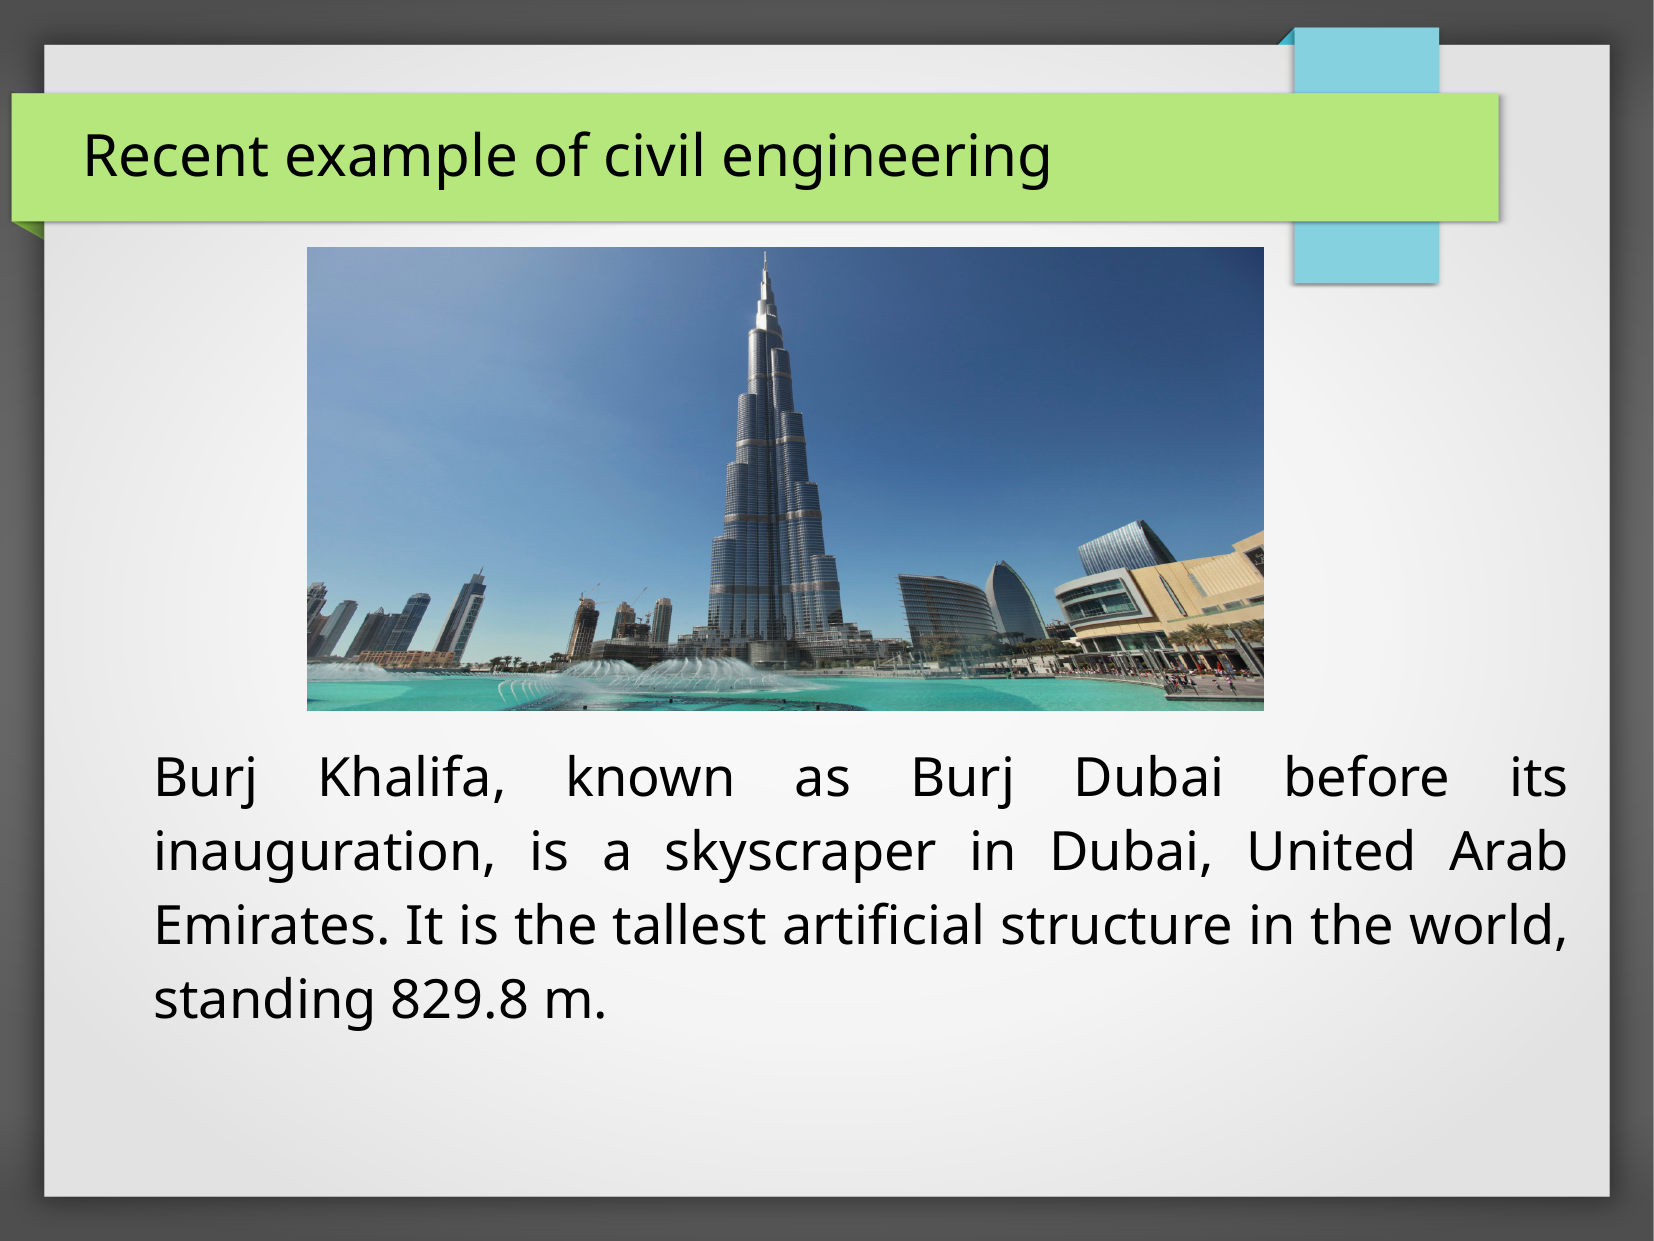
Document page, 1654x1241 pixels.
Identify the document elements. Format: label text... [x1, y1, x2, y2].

picture [0, 0, 1654, 1241]
title Recent example of civil engineering [82, 94, 1264, 213]
list Burj Khalifa, known as Burj Dubai before its inauguration, is a skyscraper in Dubai, United Arab Emirates. It is the tallest artificial structure in the world, standing 829.8 m. [82, 738, 1571, 1241]
